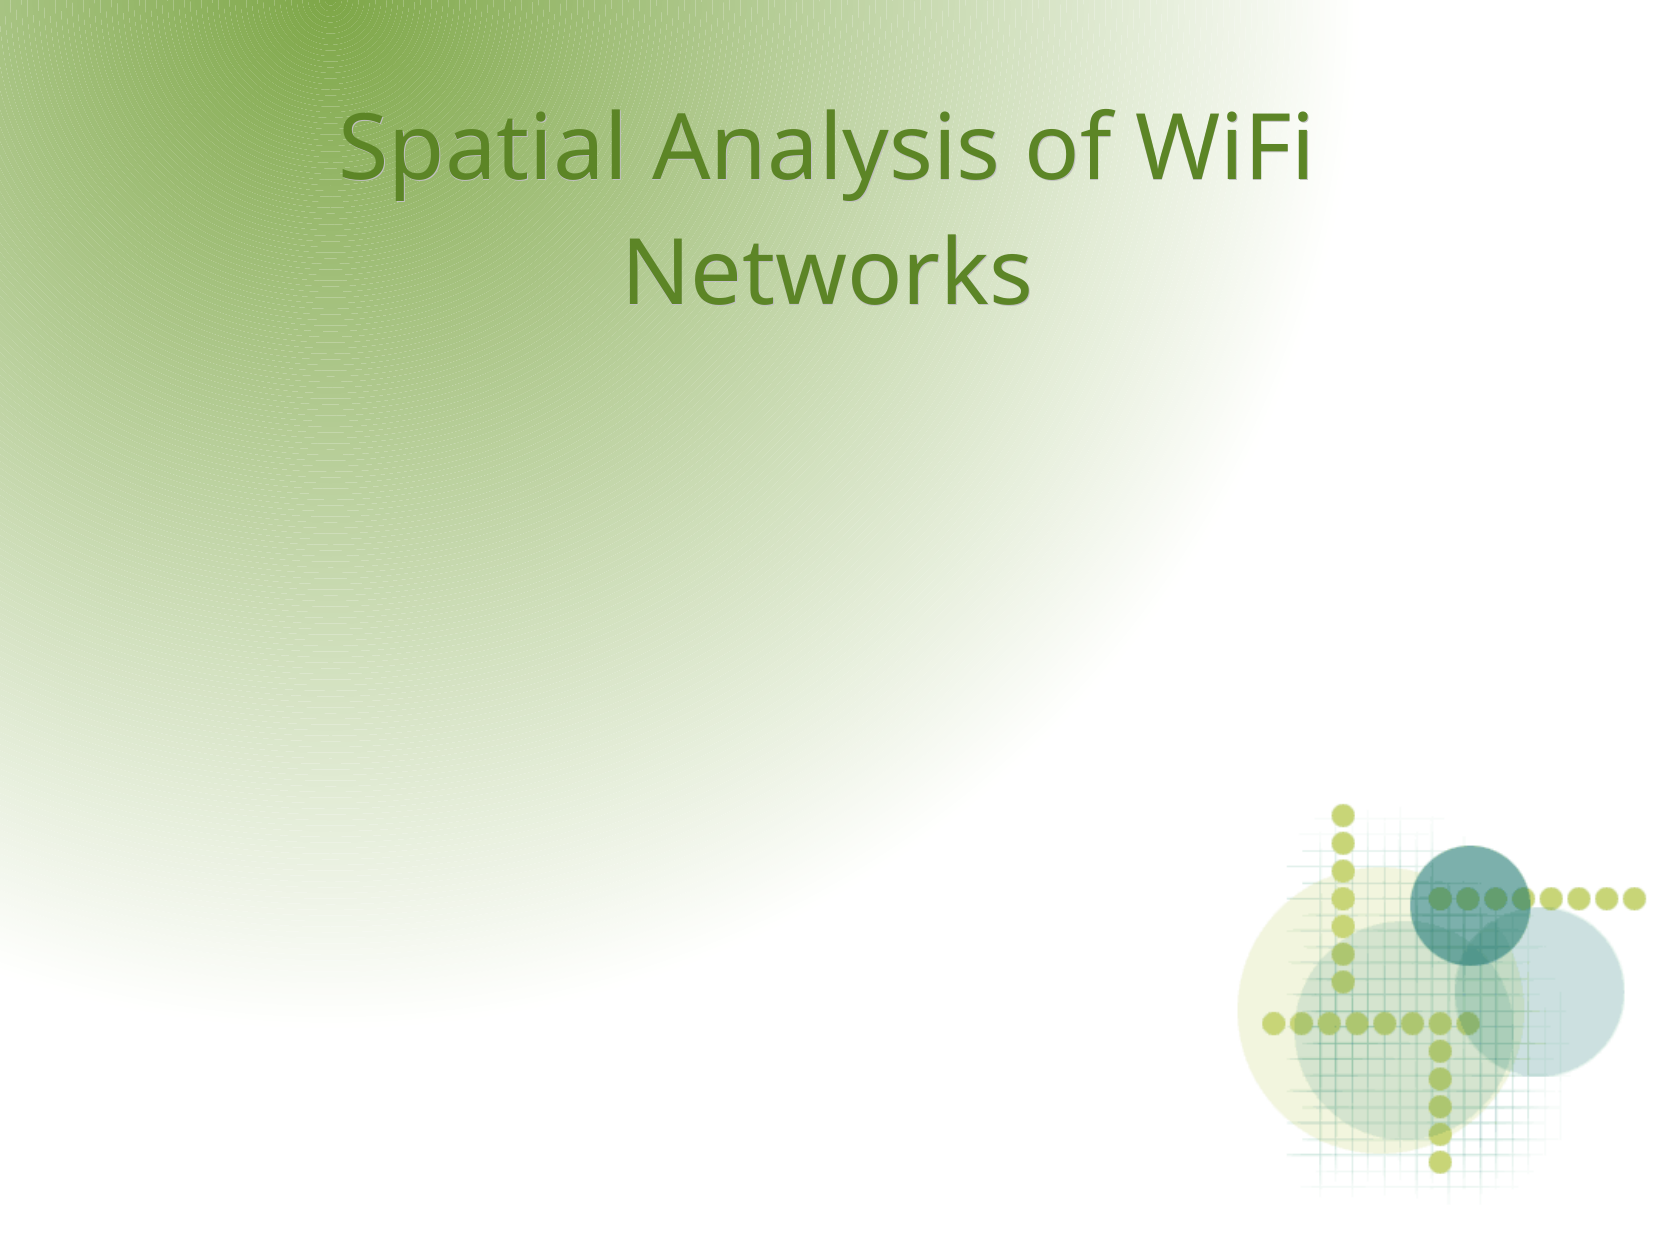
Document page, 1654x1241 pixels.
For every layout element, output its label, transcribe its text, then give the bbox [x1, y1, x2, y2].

picture [1224, 792, 1654, 1211]
title Spatial Analysis of WiFi Networks [121, 102, 1534, 311]
